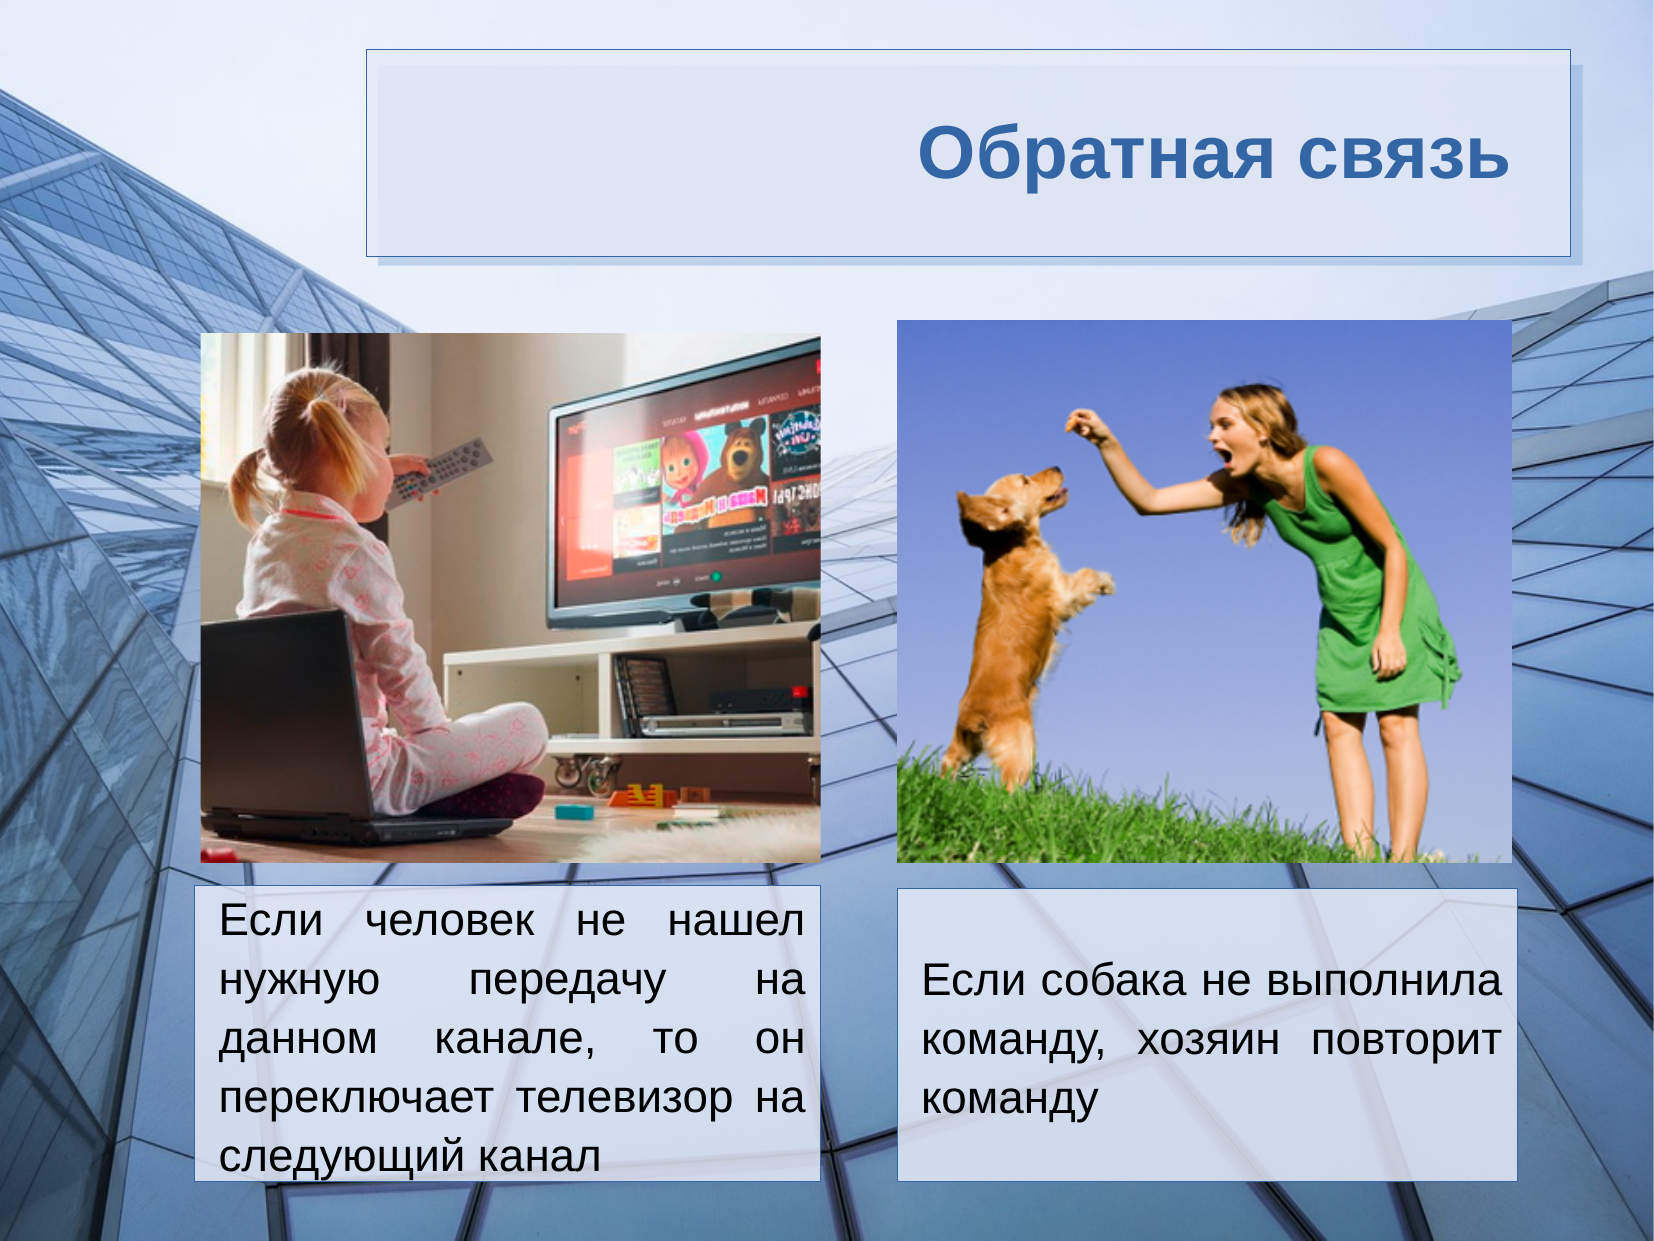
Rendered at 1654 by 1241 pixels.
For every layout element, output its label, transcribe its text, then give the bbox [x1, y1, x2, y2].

picture [0, 0, 1654, 1241]
text_box Если человек не нашел нужную передачу на данном канале, то он переключает телевизор на следующий канал [194, 885, 821, 1182]
title Обратная связь [366, 49, 1571, 257]
text_box [377, 64, 1583, 266]
text_box Если собака не выполнила команду, хозяин повторит команду [897, 888, 1518, 1182]
